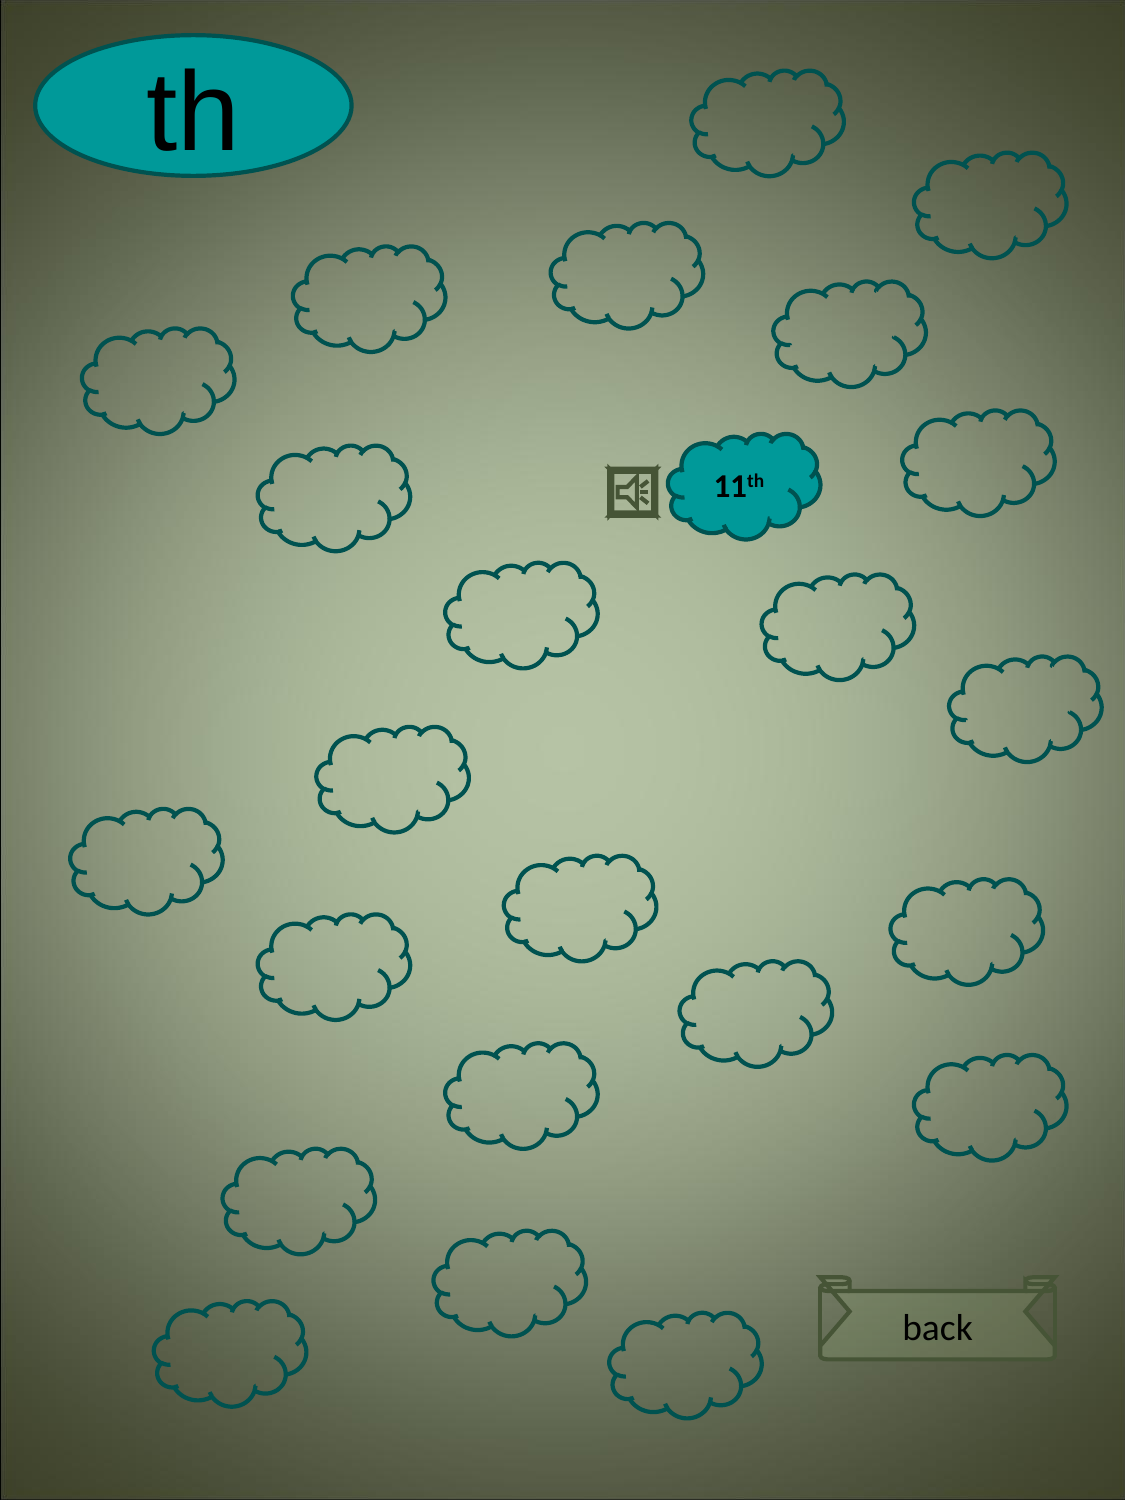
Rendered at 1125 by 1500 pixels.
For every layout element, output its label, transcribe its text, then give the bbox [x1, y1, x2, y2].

text_box 11th [667, 433, 821, 540]
picture [0, 0, 1125, 1500]
text_box th [35, 35, 352, 176]
text_box back [820, 1277, 1055, 1360]
